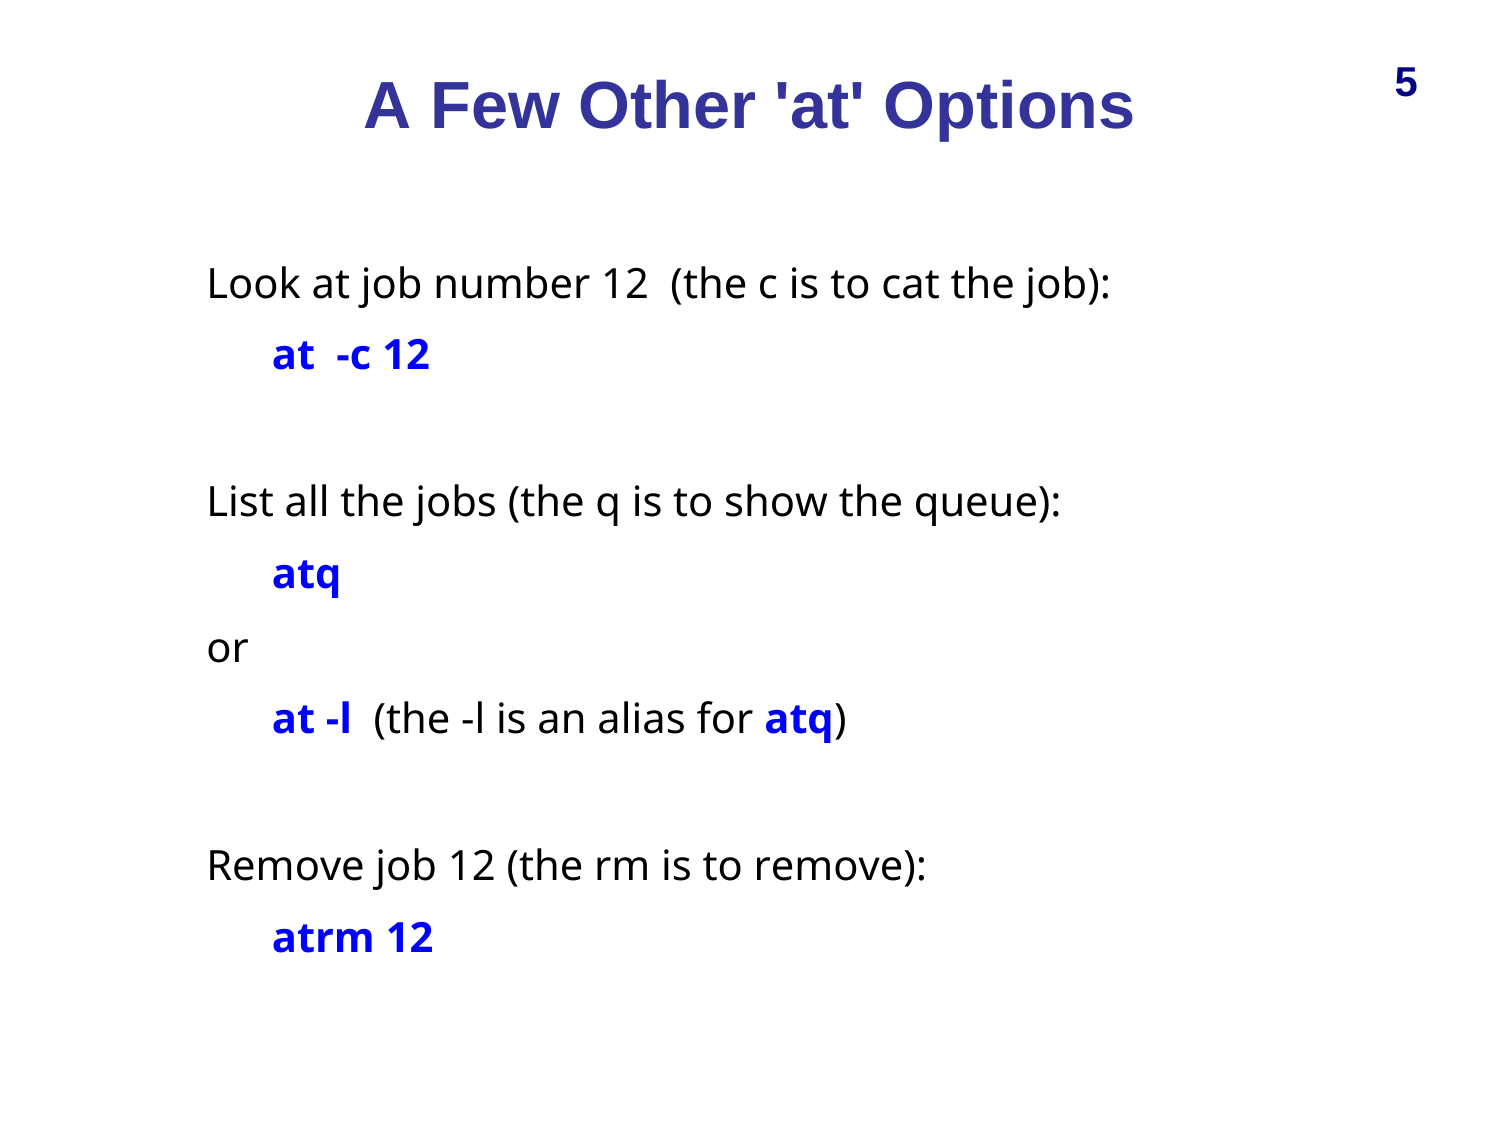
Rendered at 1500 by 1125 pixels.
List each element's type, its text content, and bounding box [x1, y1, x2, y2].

list Look at job number 12 (the c is to cat the job): at -c 12 List all the jobs (the q is to show the queue): atq or at -l (the -l is an alias for atq) Remove job 12 (the rm is to remove): atrm 12 [150, 253, 1388, 938]
text_box 5 [1350, 47, 1463, 113]
title A Few Other 'at' Options [75, 59, 1426, 150]
